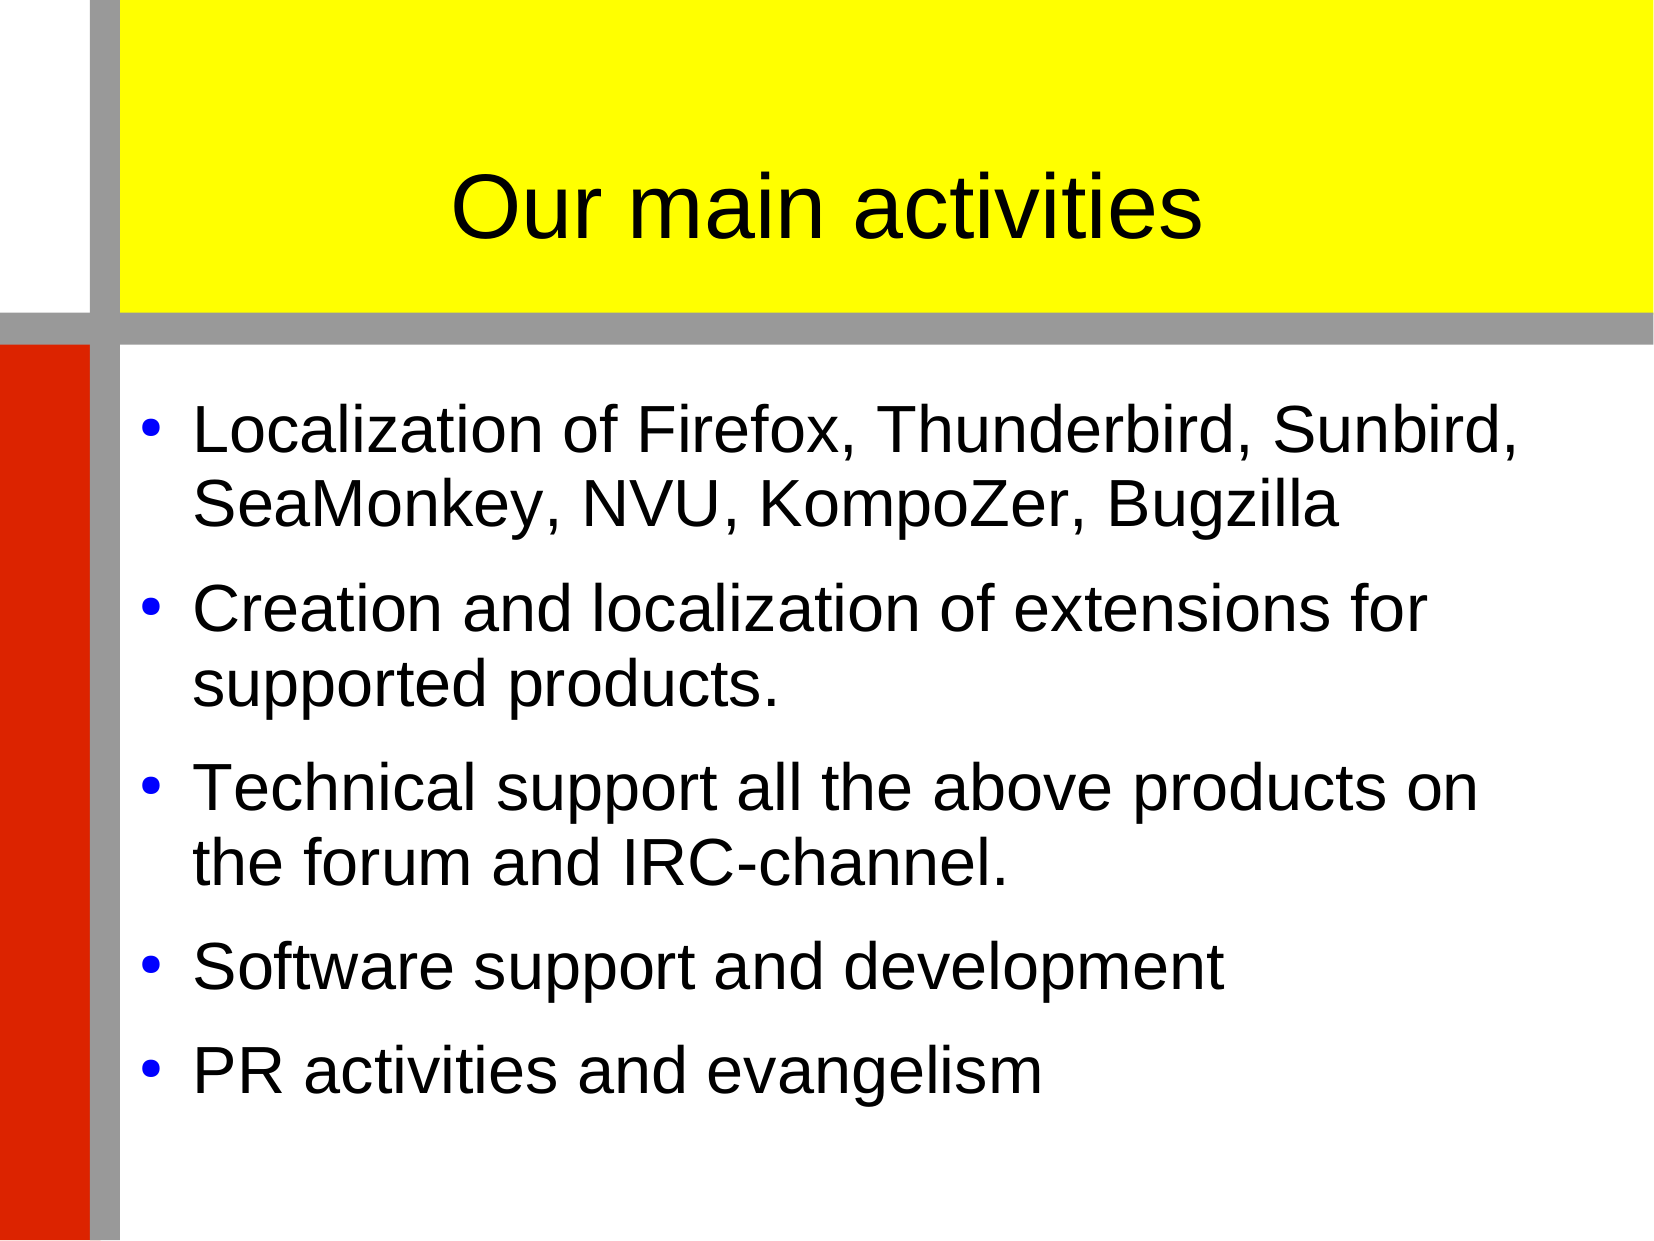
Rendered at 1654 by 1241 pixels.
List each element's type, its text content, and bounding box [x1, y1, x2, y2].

list Localization of Firefox, Thunderbird, Sunbird, SeaMonkey, NVU, KompoZer, Bugzilla Creation and localization of extensions for supported products. Technical support all the above products on the forum and IRC-channel. Software support and development PR activities and evangelism [121, 391, 1534, 1241]
title Our main activities [121, 102, 1534, 311]
